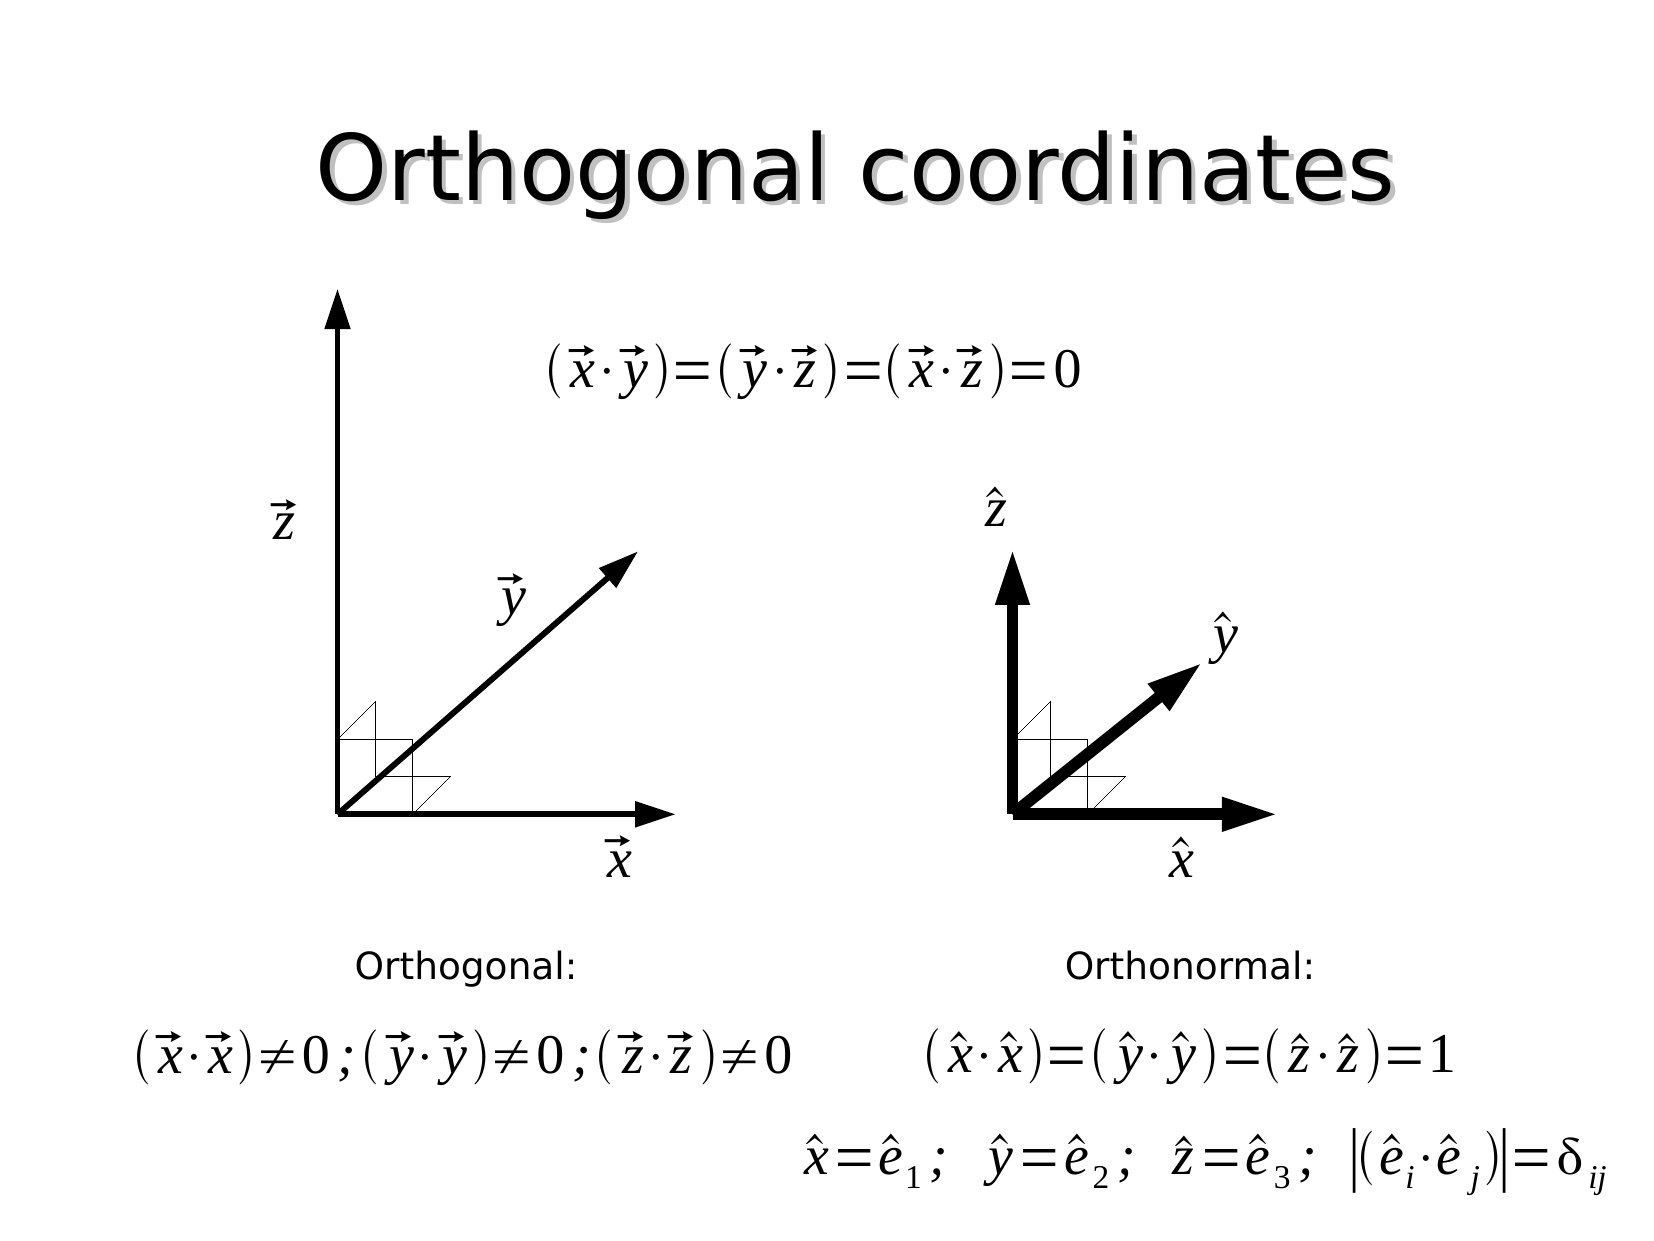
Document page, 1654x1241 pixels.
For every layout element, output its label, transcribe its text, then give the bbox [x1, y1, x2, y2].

text_box Orthogonal: [339, 937, 601, 996]
chart [487, 564, 532, 627]
chart [126, 1023, 798, 1088]
chart [916, 1022, 1463, 1088]
chart [539, 337, 1088, 402]
chart [262, 489, 304, 552]
chart [1158, 827, 1201, 890]
chart [975, 476, 1014, 539]
chart [793, 1125, 1613, 1196]
title Orthogonal coordinates [112, 75, 1601, 263]
chart [596, 827, 638, 890]
chart [1200, 602, 1244, 665]
text_box Orthonormal: [1050, 937, 1340, 996]
